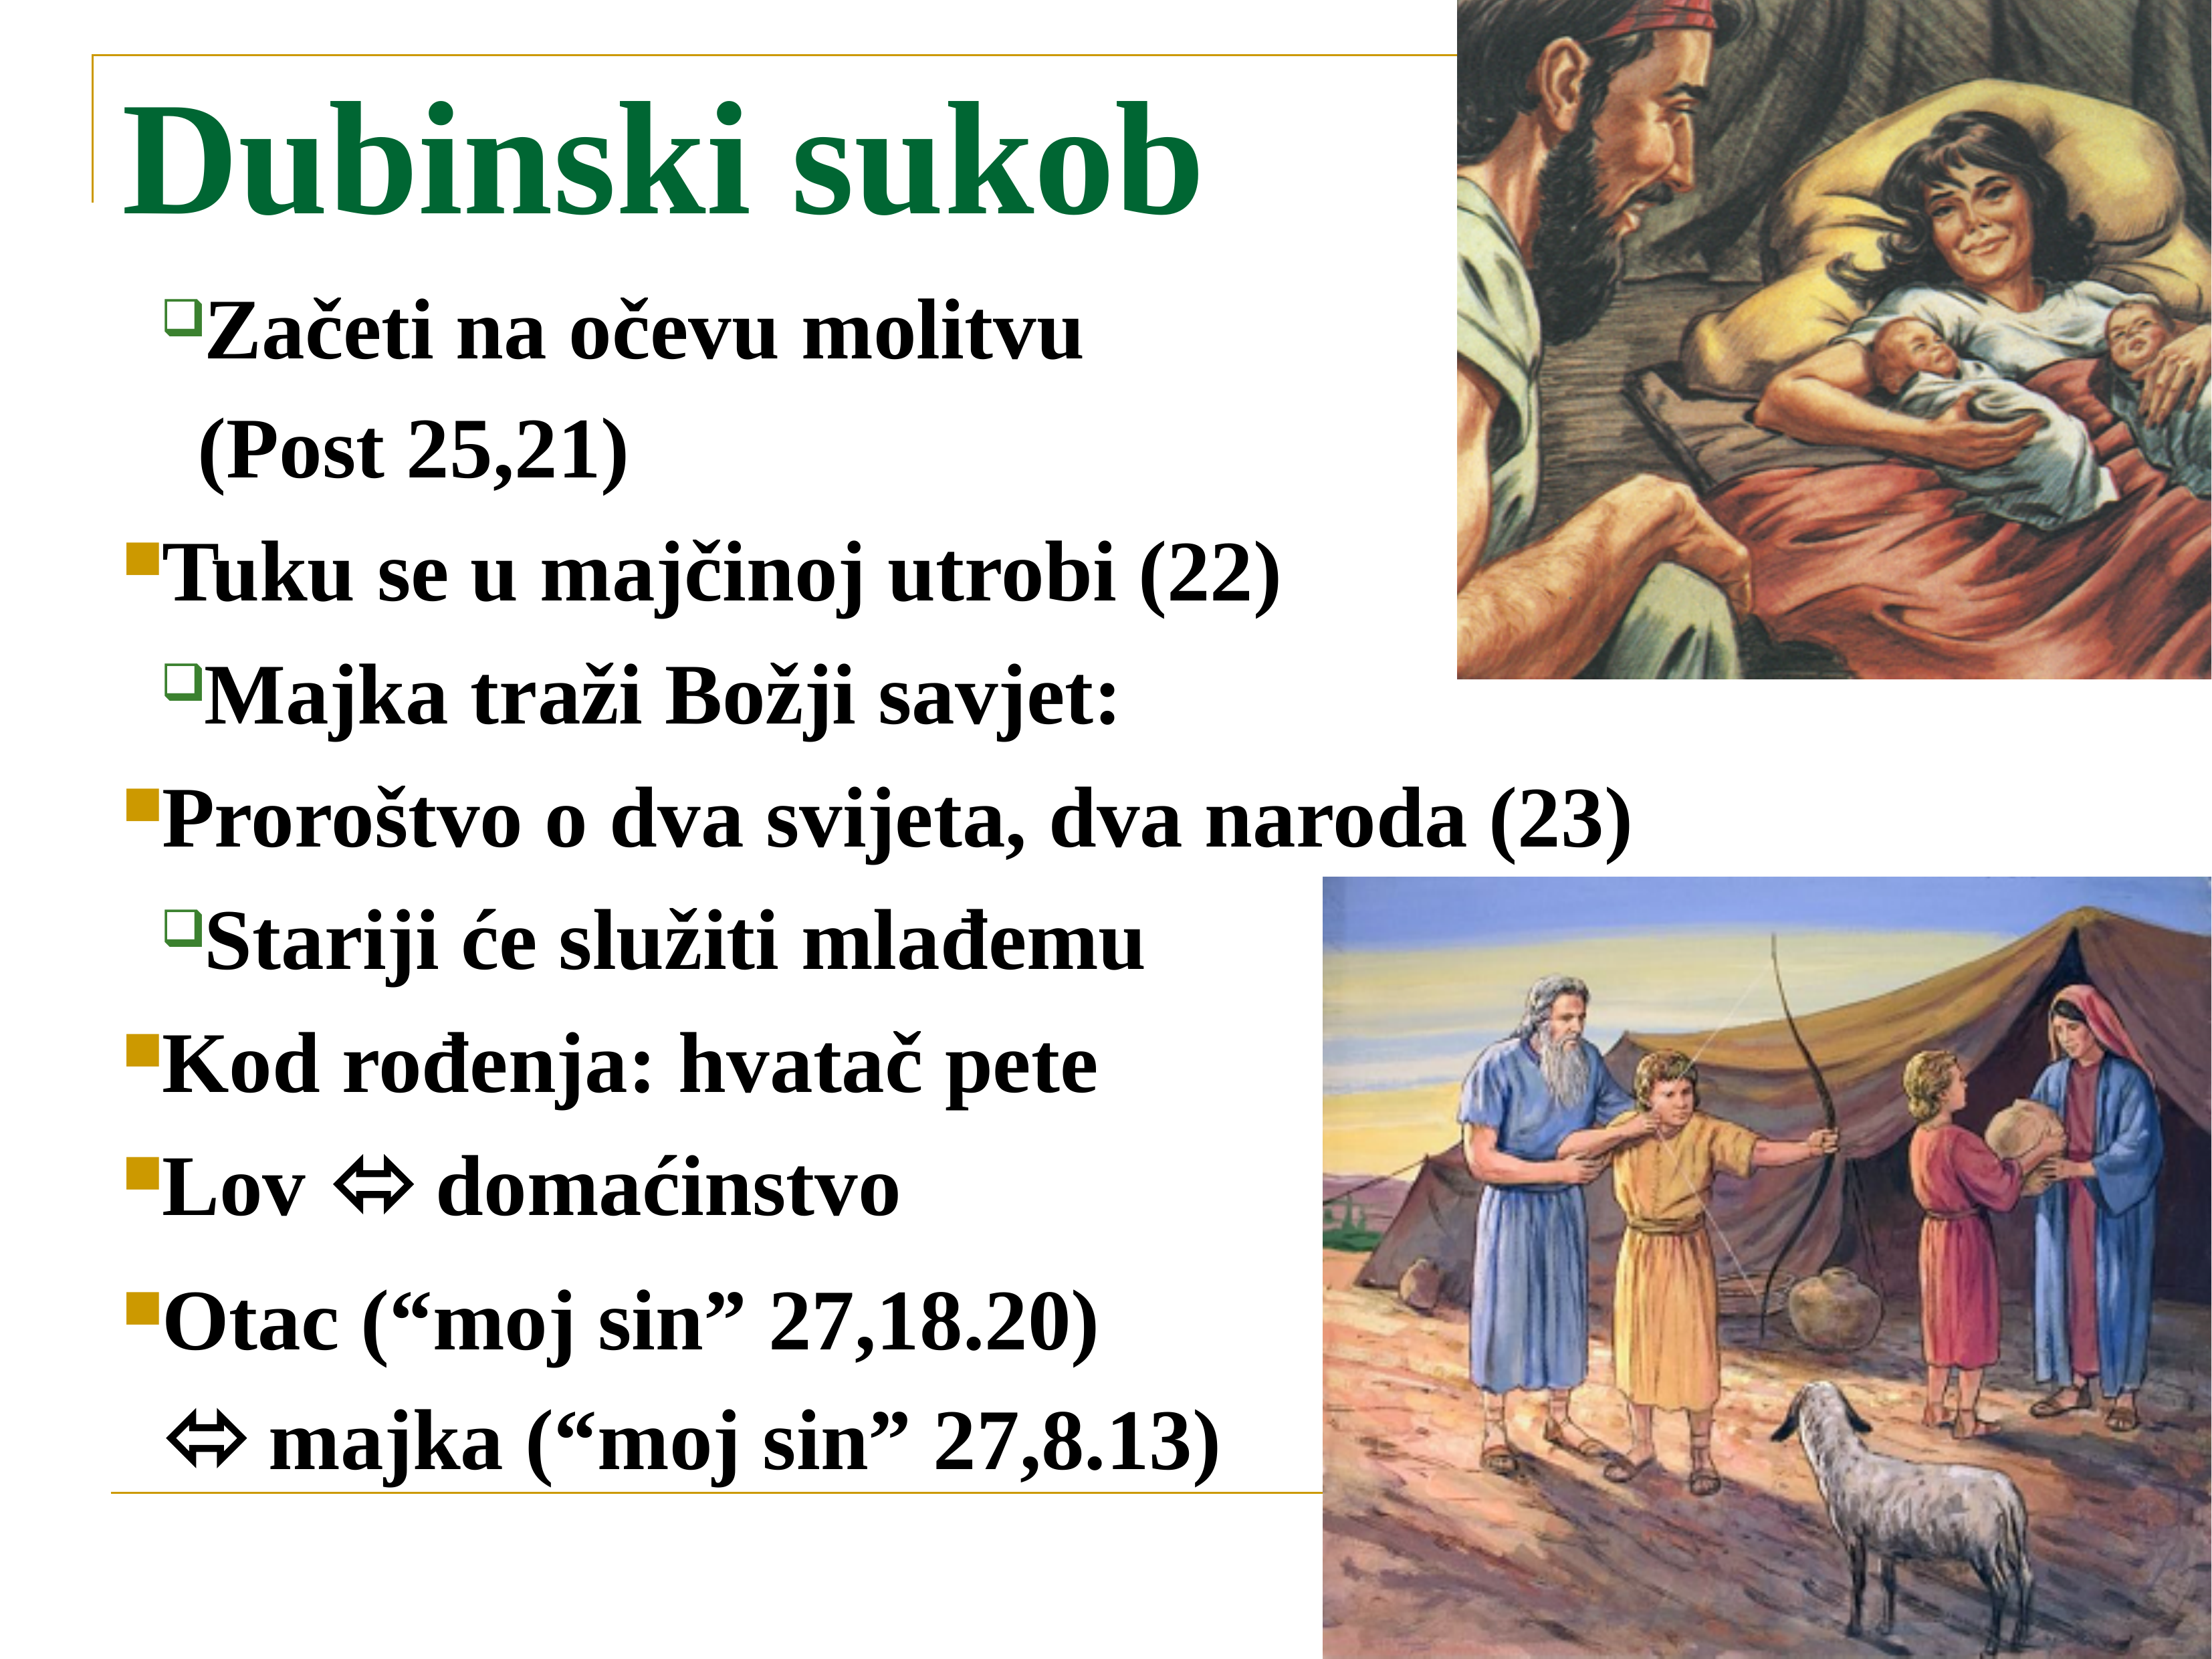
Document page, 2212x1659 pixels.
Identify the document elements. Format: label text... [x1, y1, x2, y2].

picture [1323, 877, 2212, 1659]
picture [1457, 0, 2212, 679]
list Začeti na očevu molitvu (Post 25,21) Tuku se u majčinoj utrobi (22) Majka traži Božji savjet: Proroštvo o dva svijeta, dva naroda (23) Stariji će služiti mlađemu Kod rođenja: hvatač pete Lov  domaćinstvo Otac (“moj sin” 27,18.20)  majka (“moj sin” 27,8.13) [110, 251, 2102, 1493]
title Dubinski sukob [110, 67, 1457, 251]
